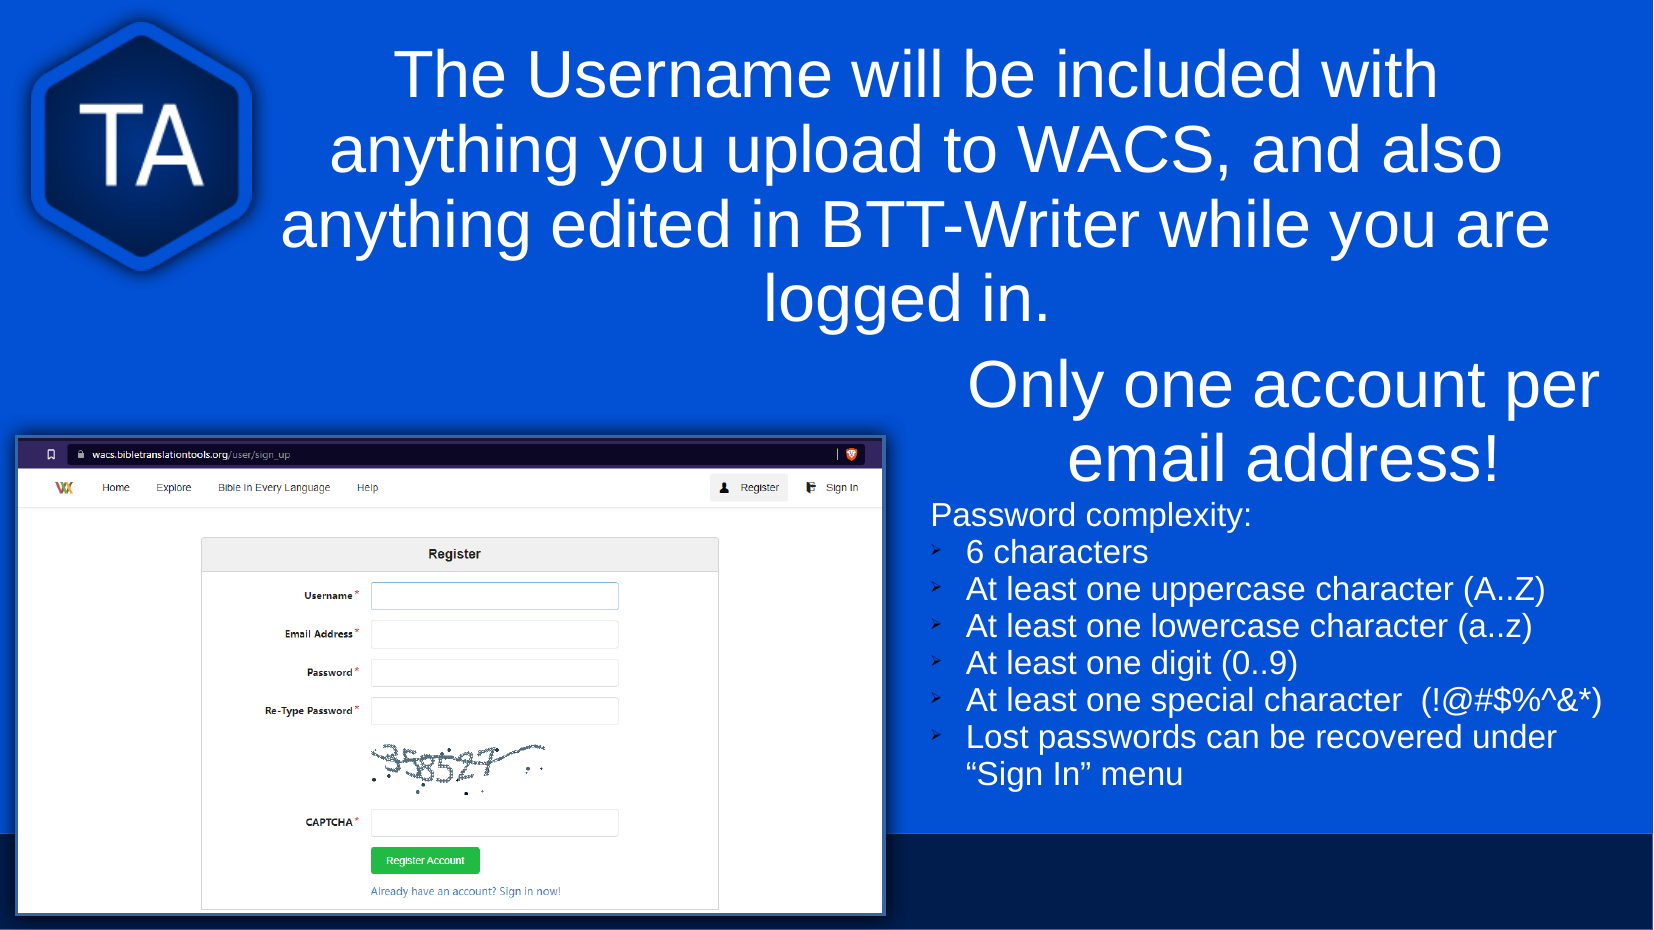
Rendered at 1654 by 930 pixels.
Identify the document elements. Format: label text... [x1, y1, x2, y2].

subtitle The Username will be included with anything you upload to WACS, and also anything edited in BTT-Writer while you are logged in. [263, 37, 1571, 381]
picture [17, 437, 883, 914]
picture [31, 22, 252, 271]
text_box Only one account per email address! Password complexity: 6 characters At least one uppercase character (A..Z) At least one lowercase character (a..z) At least one digit (0..9) At least one special character (!@#$%^&*) Lost passwords can be recovered under “Sign In” menu [930, 346, 1639, 912]
